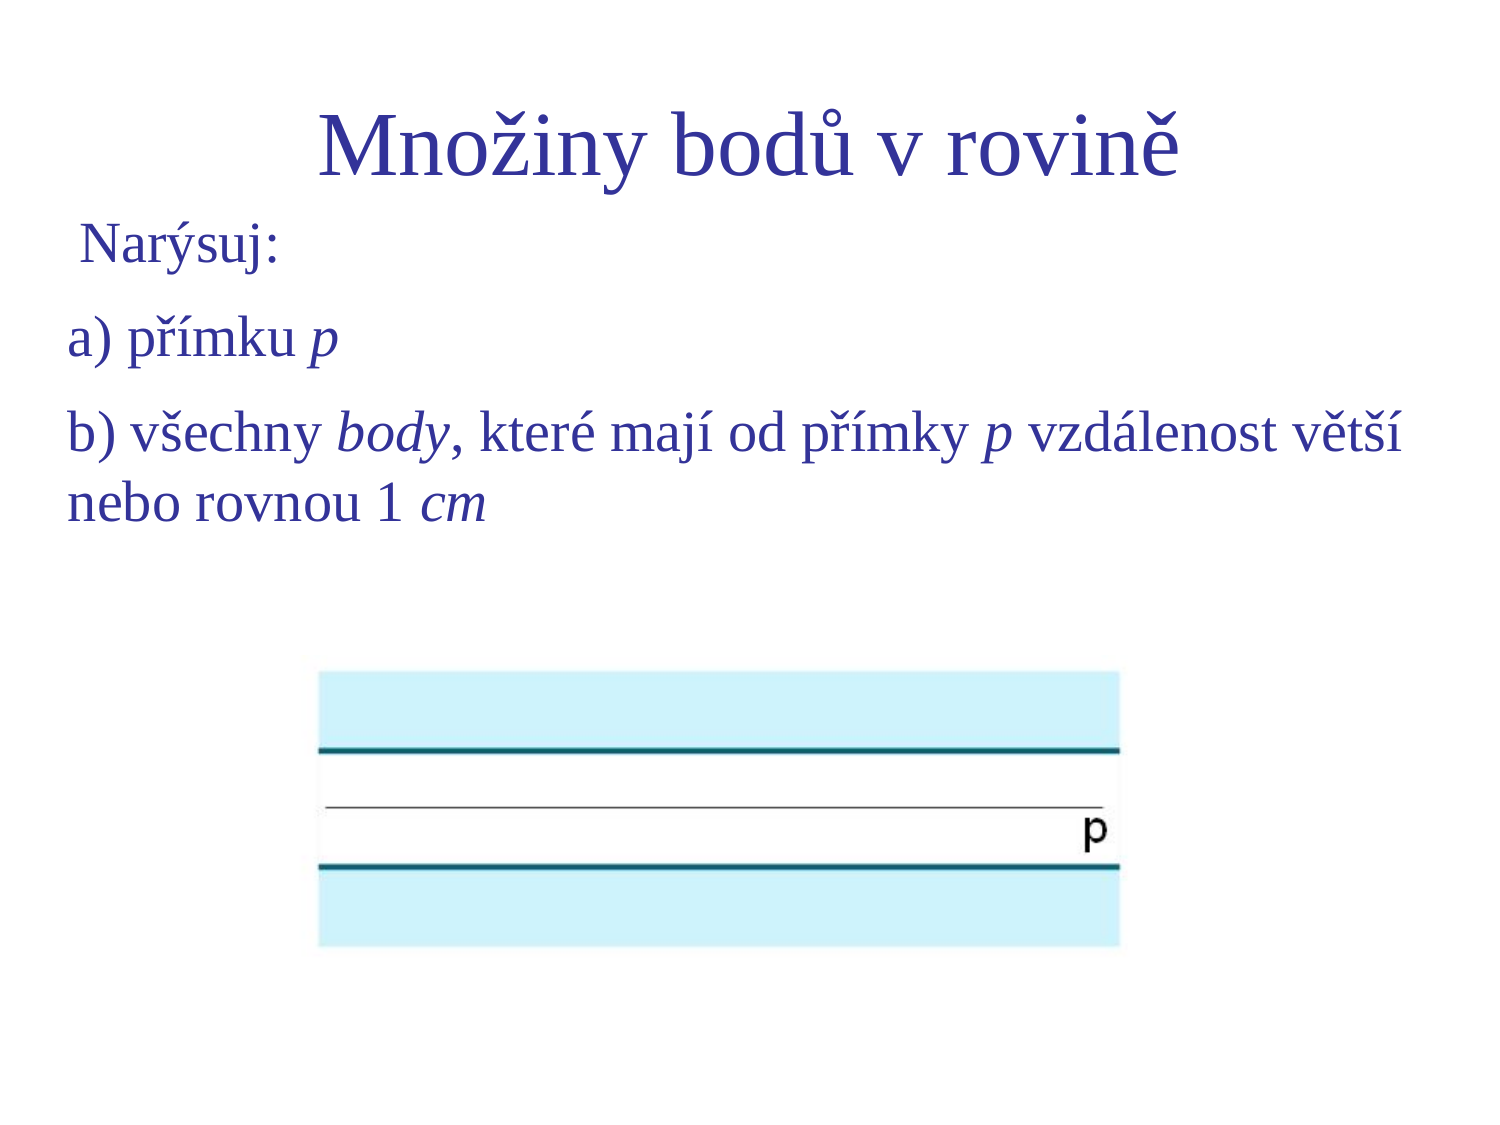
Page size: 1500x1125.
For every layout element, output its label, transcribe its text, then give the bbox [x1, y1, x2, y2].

text_box a) přímku p [53, 290, 680, 377]
picture [277, 655, 1177, 965]
text_box b) všechny body, které mají od přímky p vzdálenost větší nebo rovnou 1 cm [53, 385, 1436, 541]
text_box Narýsuj: [64, 196, 691, 282]
title Množiny bodů v rovině [75, 45, 1426, 233]
